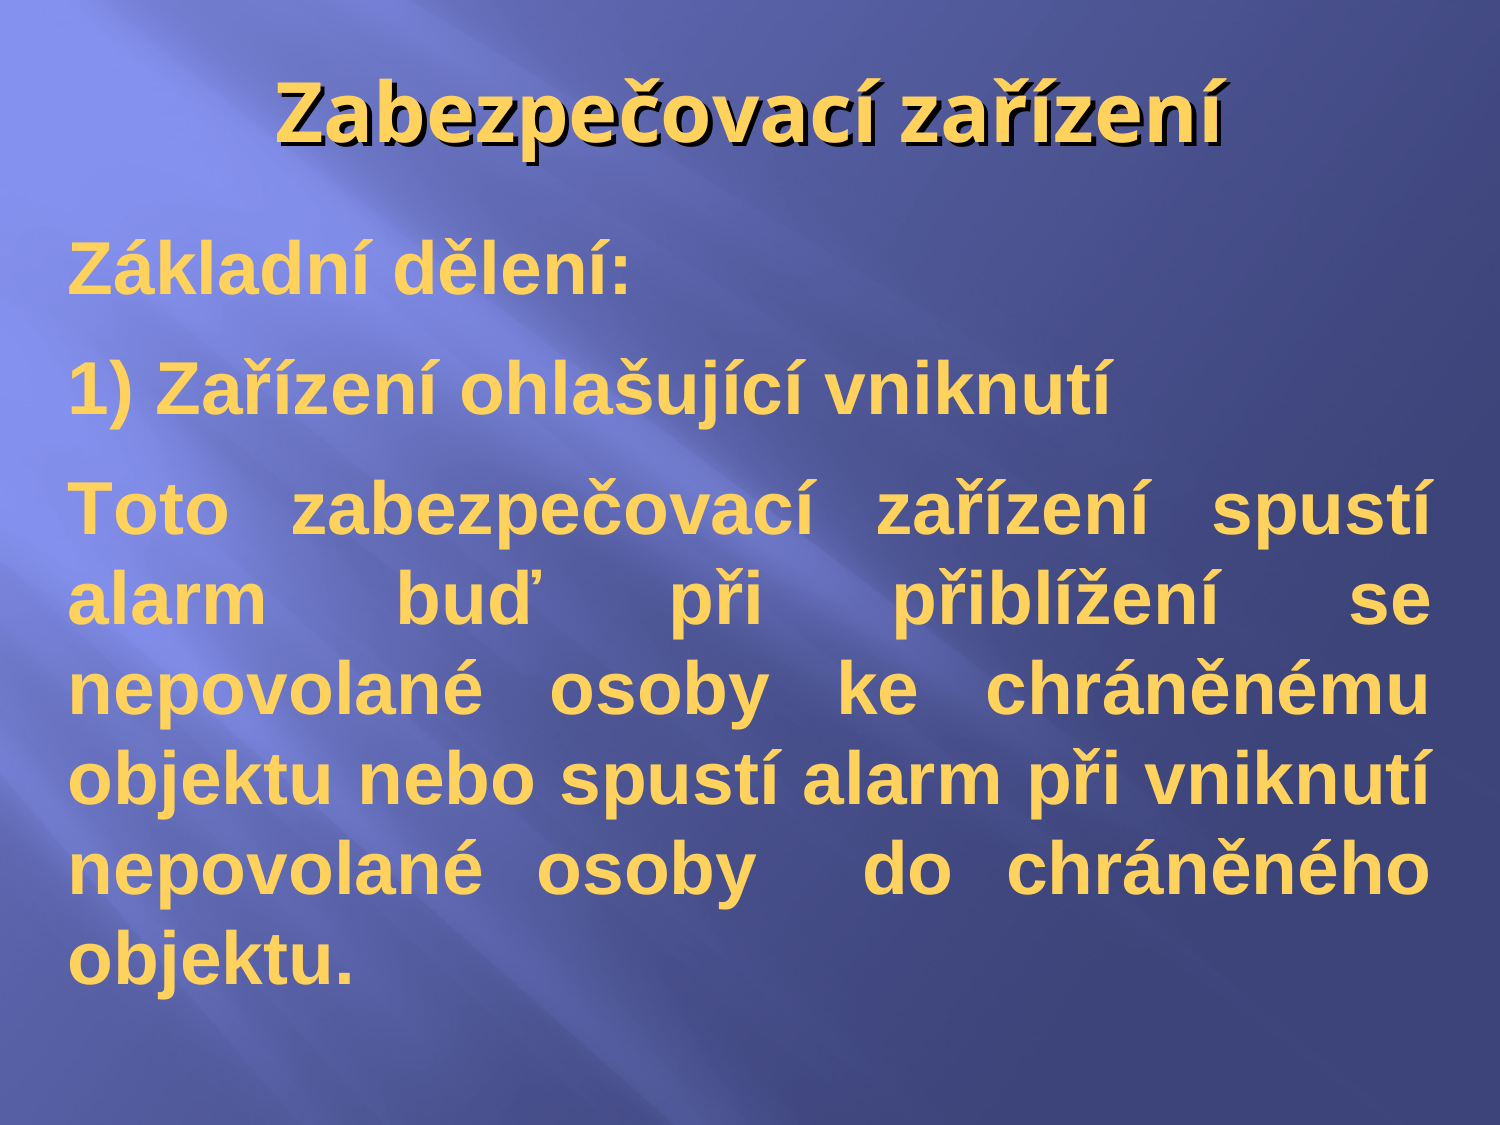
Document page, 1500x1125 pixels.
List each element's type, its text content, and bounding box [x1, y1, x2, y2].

text_box Základní dělení: 1) Zařízení ohlašující vniknutí Toto zabezpečovací zařízení spustí alarm buď při přiblížení se nepovolané osoby ke chráněnému objektu nebo spustí alarm při vniknutí nepovolané osoby do chráněného objektu. [53, 172, 1447, 1047]
title Zabezpečovací zařízení [75, 45, 1426, 172]
picture [0, 0, 1500, 1125]
